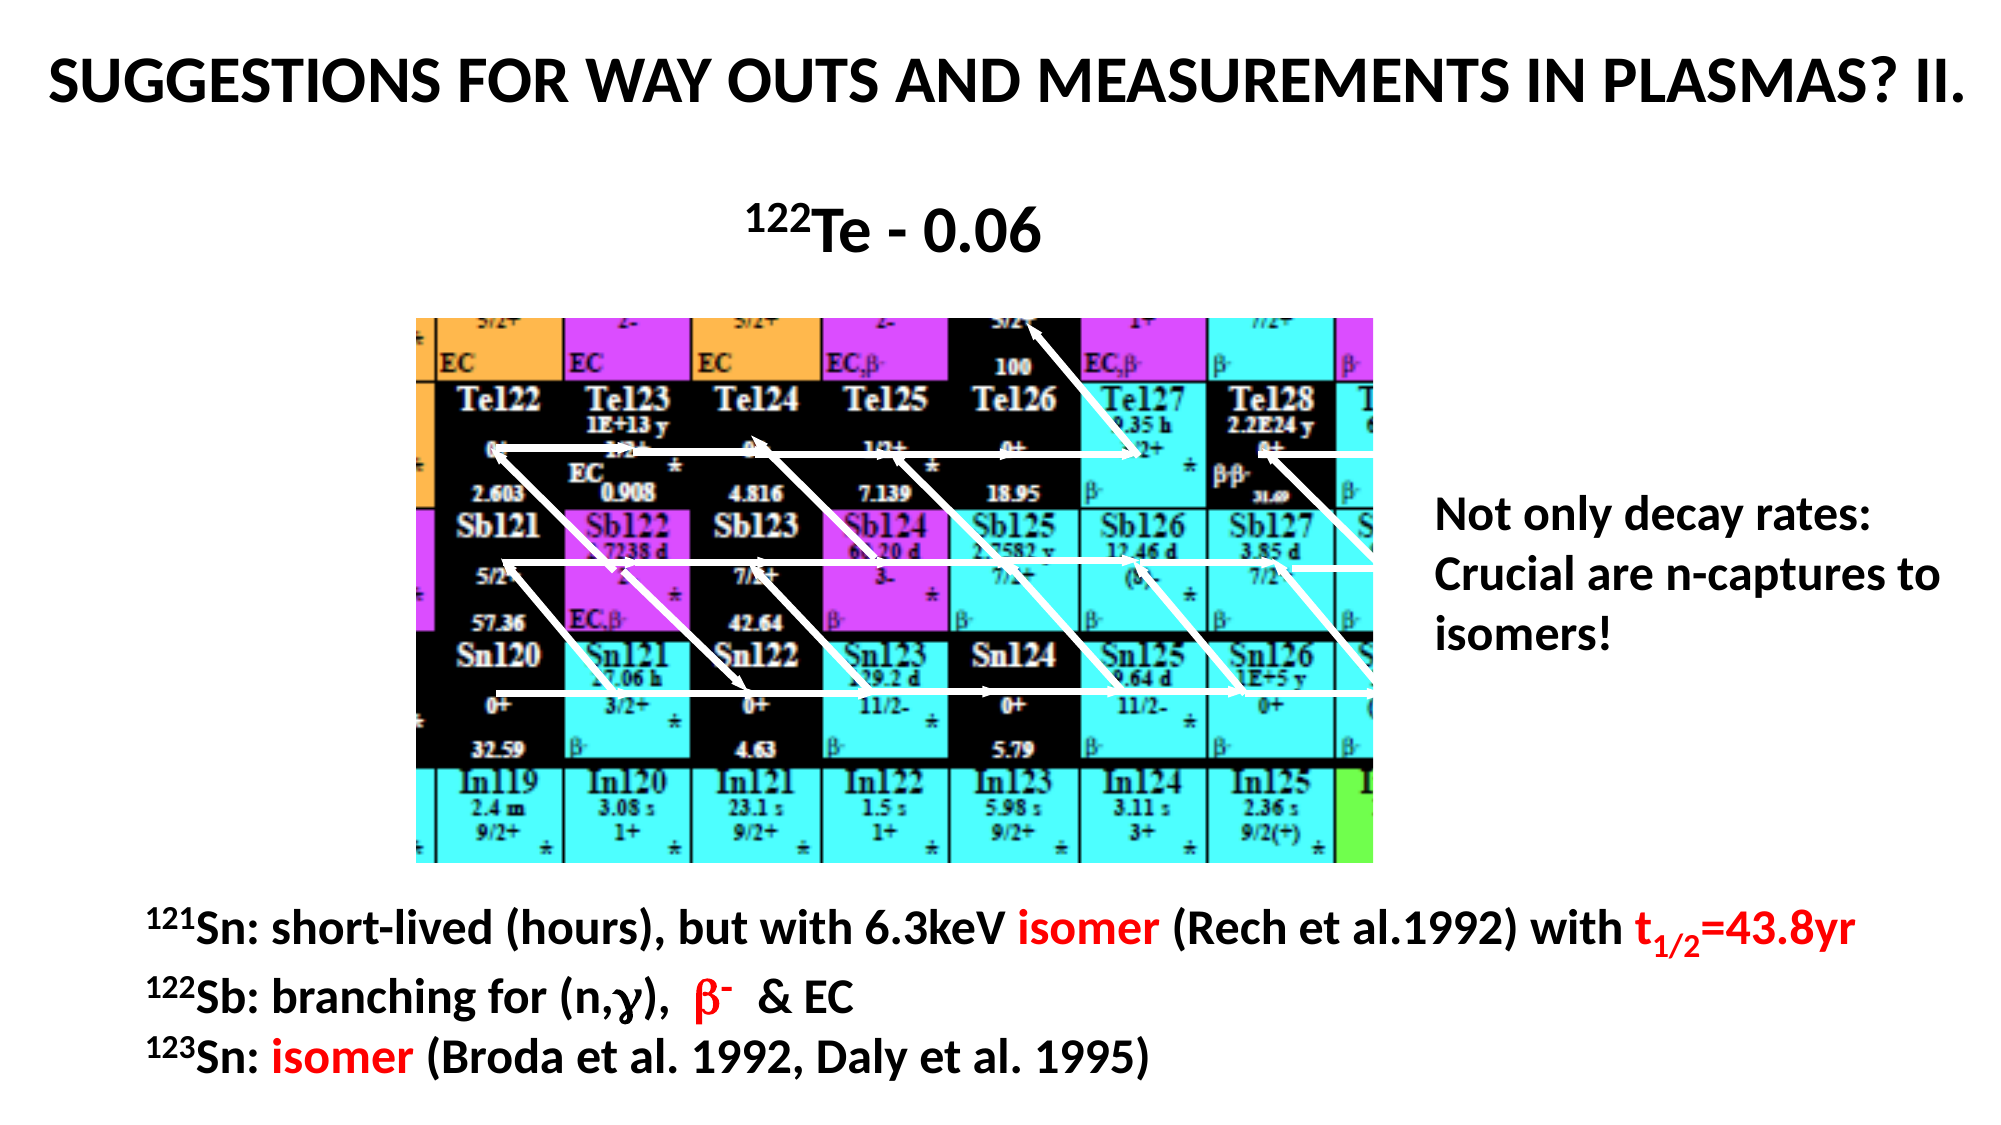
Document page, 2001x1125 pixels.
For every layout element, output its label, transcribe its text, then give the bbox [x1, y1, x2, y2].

picture [1144, 565, 1374, 690]
picture [761, 566, 1113, 688]
picture [1279, 458, 1374, 552]
text_box Not only decay rates: Crucial are n-captures to isomers! [1419, 472, 1971, 670]
text_box 122Te - 0.06 [728, 177, 1061, 274]
text_box 121Sn: short-lived (hours), but with 6.3keV isomer (Rech et al.1992) with t1/2=43.8yr 122Sb: branching for (n,g), b- & EC 123Sn: isomer (Broda et al. 1992, Daly et al. 1995) [129, 886, 1891, 1084]
picture [781, 458, 992, 559]
text_box SUGGESTIONS FOR WAY OUTS AND MEASUREMENTS IN PLASMAS? II. [33, 27, 2000, 124]
picture [627, 566, 861, 690]
picture [501, 450, 869, 559]
picture [416, 318, 1374, 863]
picture [1015, 563, 1233, 688]
picture [516, 566, 742, 690]
